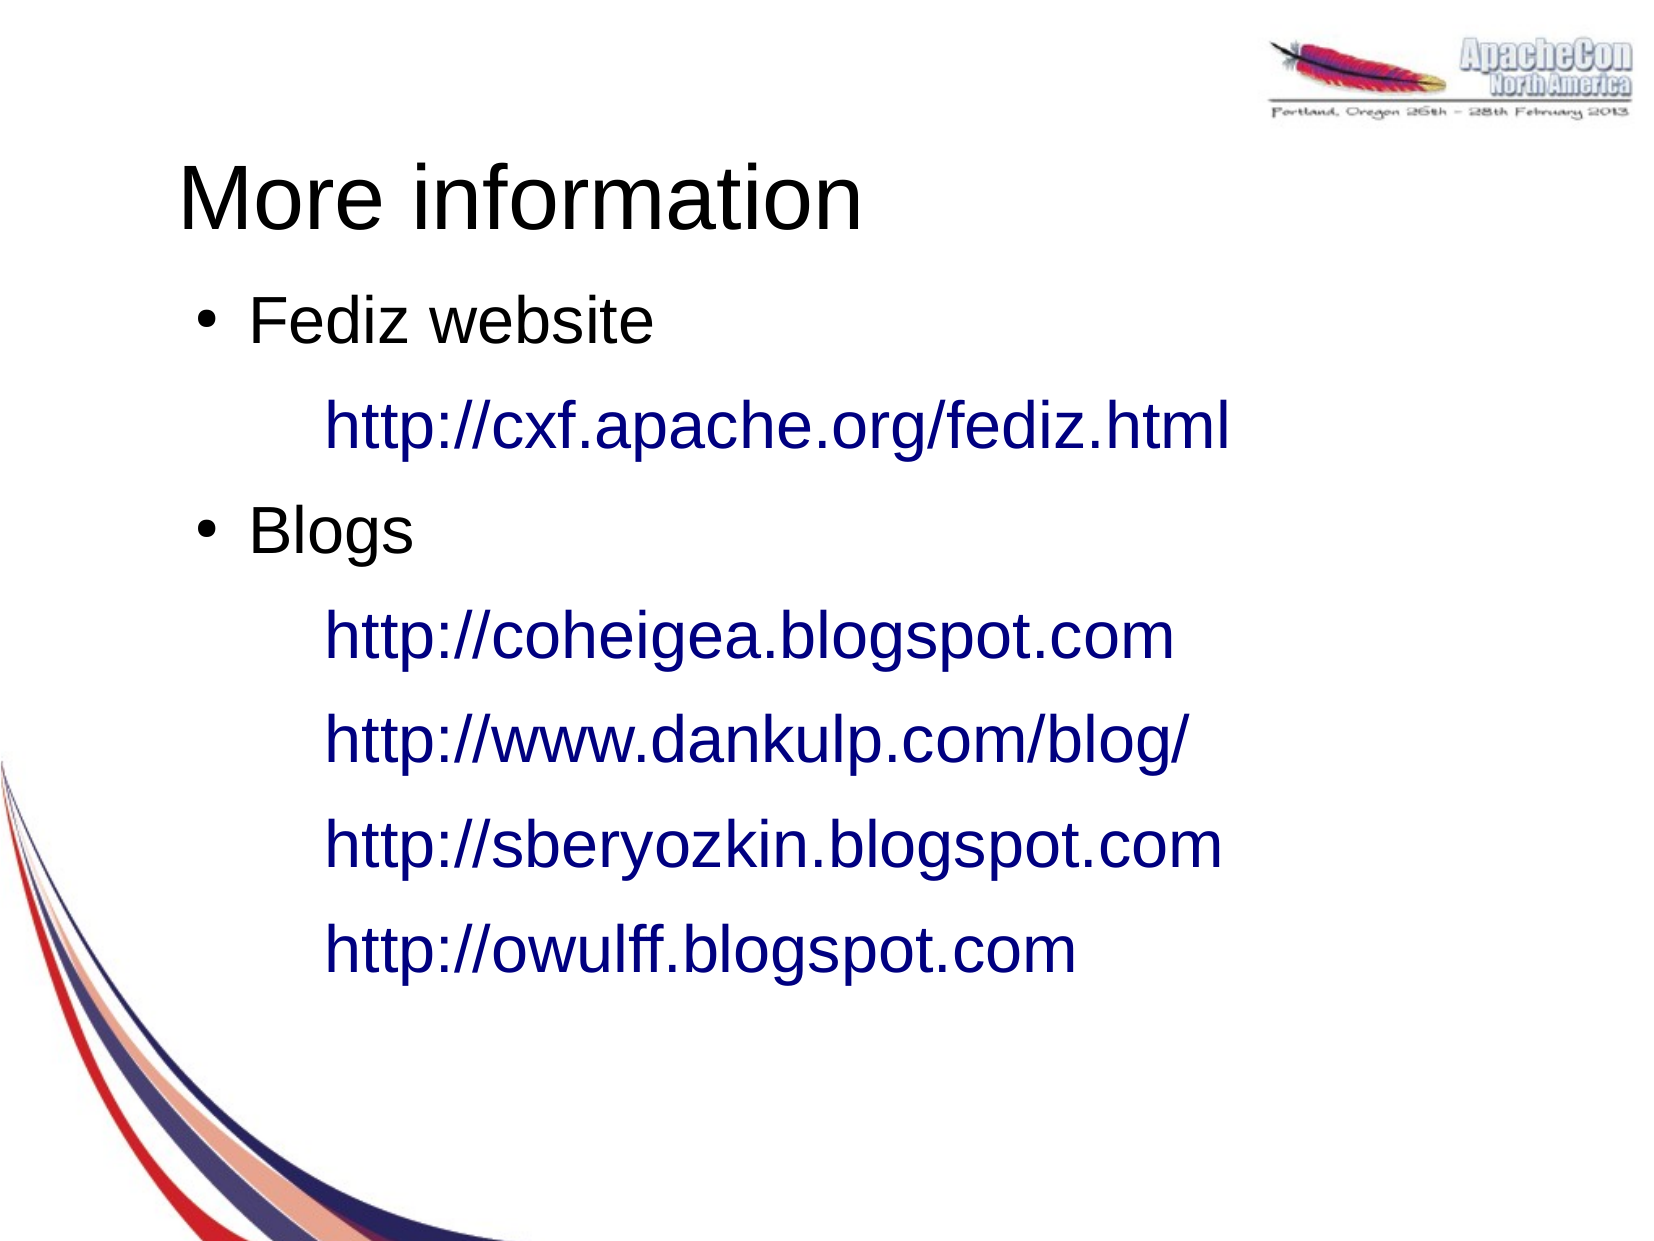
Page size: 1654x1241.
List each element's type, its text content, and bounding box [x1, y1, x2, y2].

title More information [177, 146, 1536, 250]
list Fediz website http://cxf.apache.org/fediz.html Blogs http://coheigea.blogspot.com http://www.dankulp.com/blog/ http://sberyozkin.blogspot.com http://owulff.blogspot.com [177, 283, 1536, 990]
picture [0, 0, 1654, 1241]
